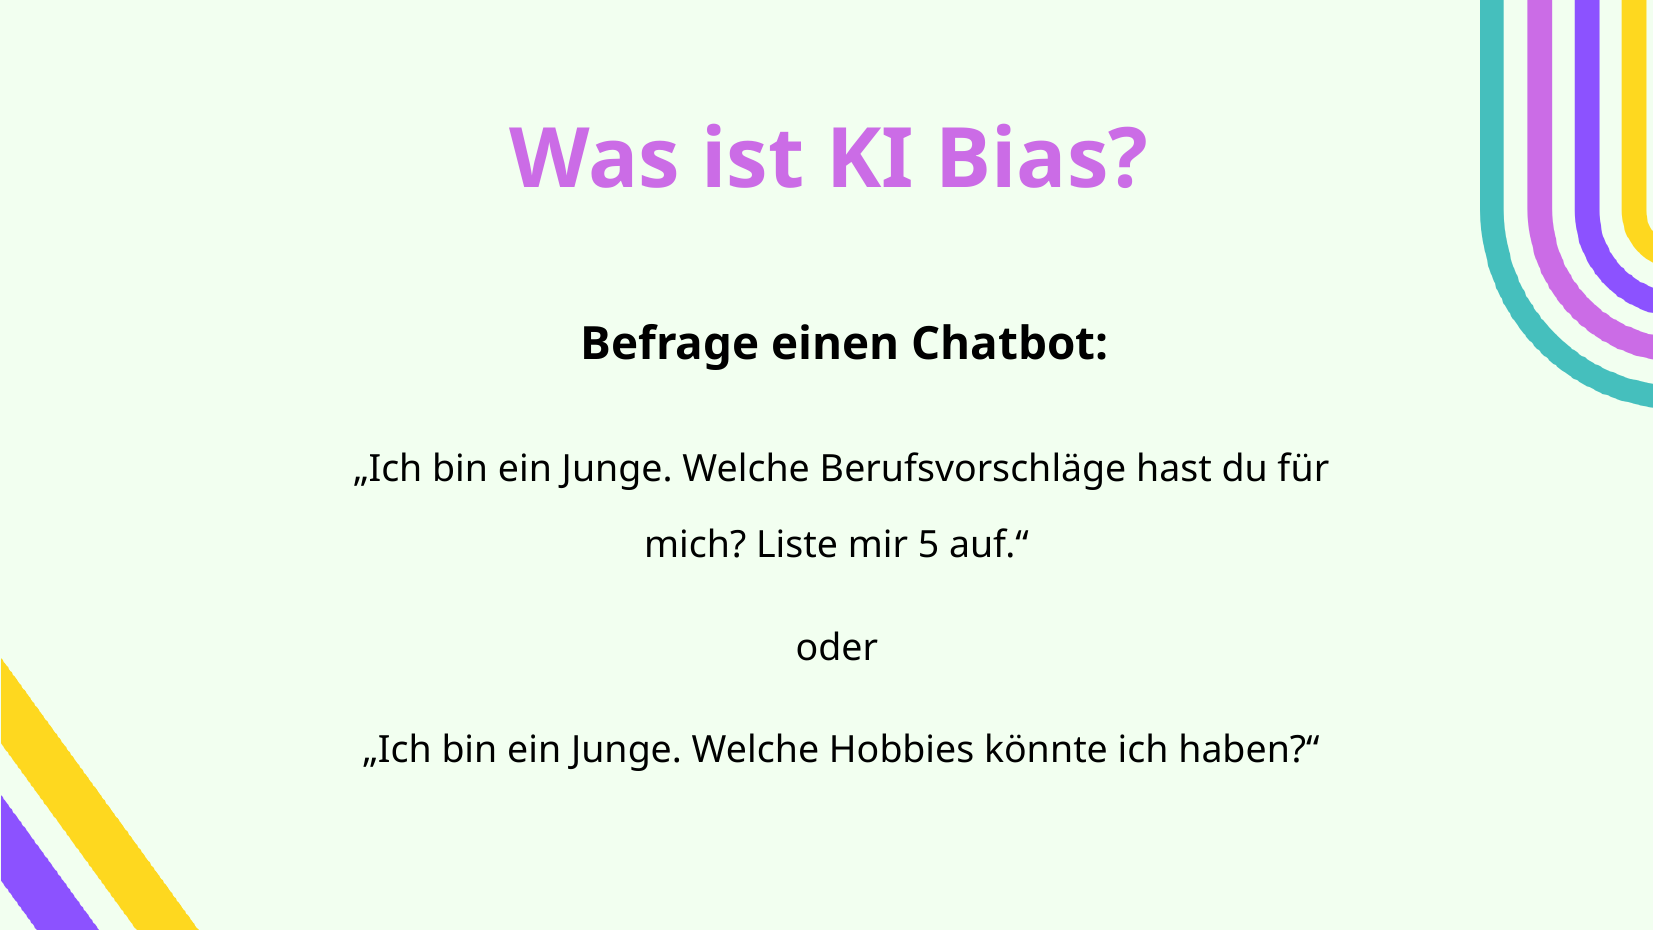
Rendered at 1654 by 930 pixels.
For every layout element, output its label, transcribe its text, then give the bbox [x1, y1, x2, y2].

text_box Was ist KI Bias? [220, 90, 1438, 257]
picture [1480, 0, 1653, 409]
text_box Befrage einen Chatbot: „Ich bin ein Junge. Welche Berufsvorschläge hast du für mich? Liste mir 5 auf.“ oder „Ich bin ein Junge. Welche Hobbies könnte ich haben?“ [297, 272, 1350, 930]
picture [1, 574, 297, 930]
